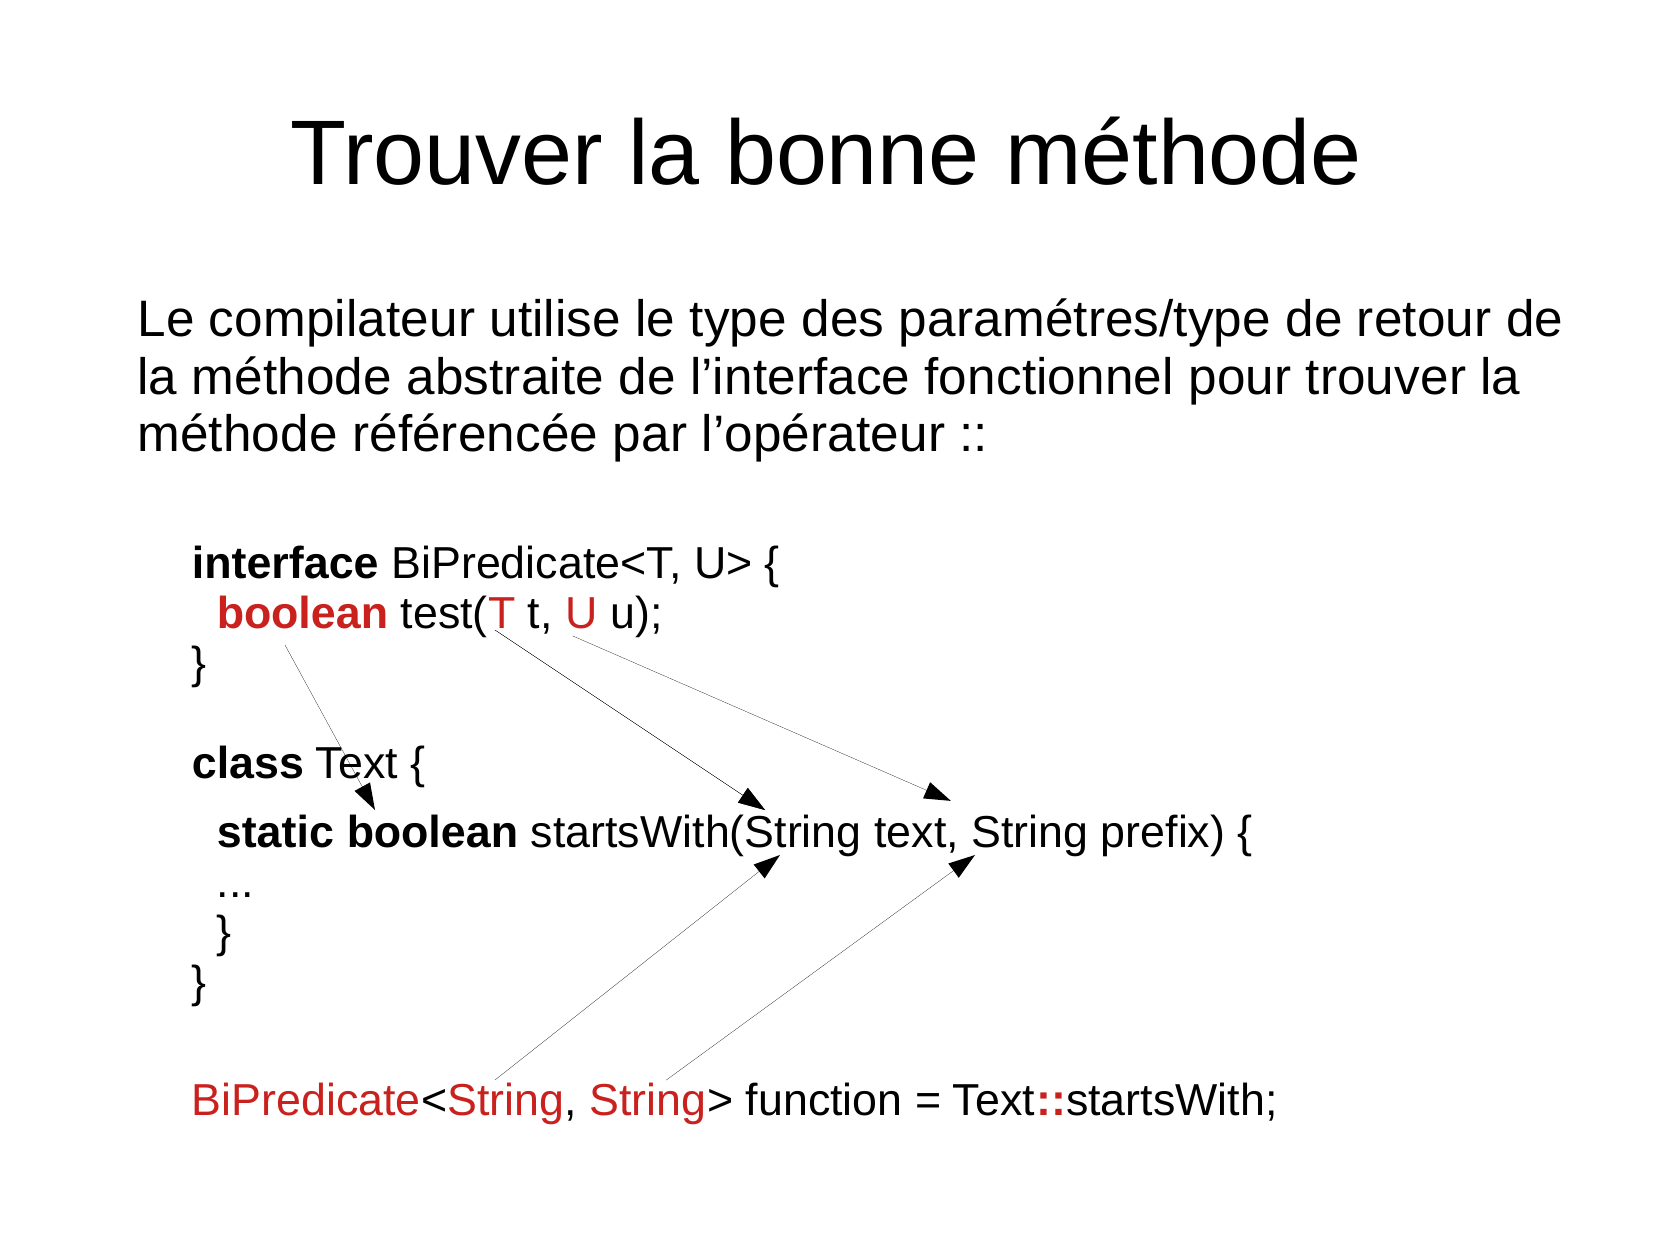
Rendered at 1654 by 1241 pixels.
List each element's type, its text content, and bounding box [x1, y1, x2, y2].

title Trouver la bonne méthode [82, 49, 1571, 257]
list Le compilateur utilise le type des paramétres/type de retour de la méthode abstraite de l’interface fonctionnel pour trouver la méthode référencée par l’opérateur :: interface BiPredicate<T, U> { boolean test(T t, U u); } class Text { static boolean startsWith(String text, String prefix) { ... } } BiPredicate<String, String> function = Text::startsWith; [82, 290, 1571, 1126]
